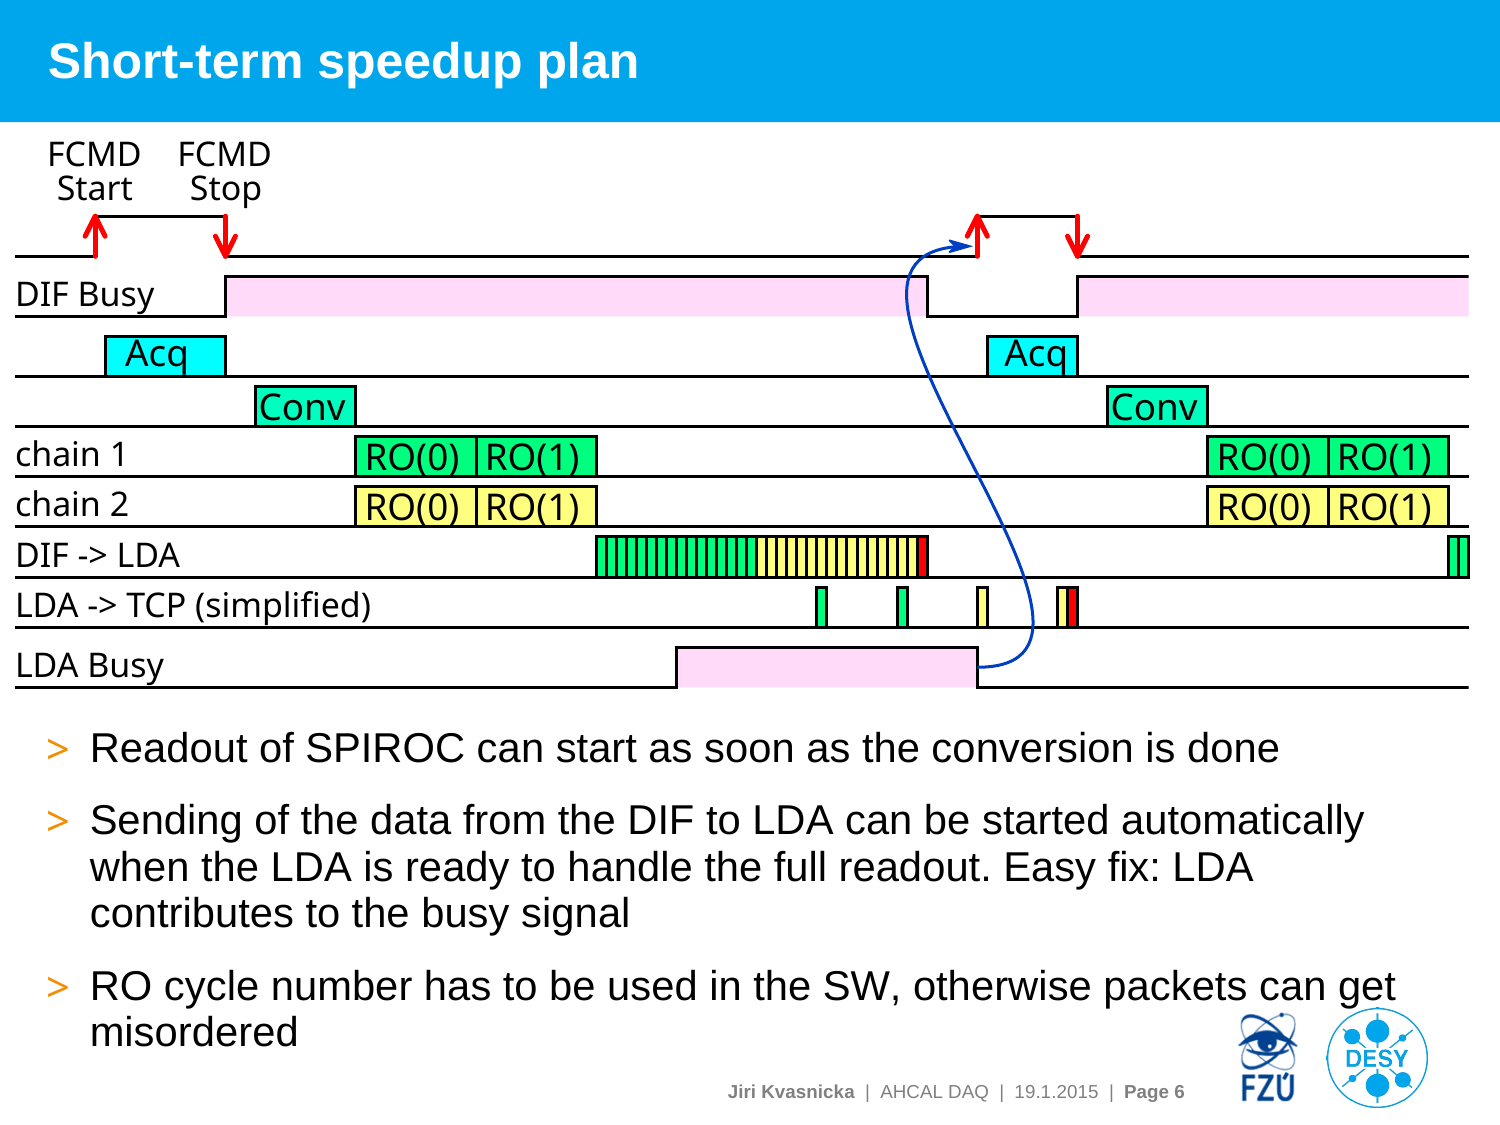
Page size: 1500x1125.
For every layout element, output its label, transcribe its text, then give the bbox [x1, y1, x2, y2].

picture [1350, 1056, 1357, 1064]
picture [1215, 1056, 1321, 1110]
picture [3, 129, 1500, 709]
picture [1326, 1056, 1428, 1108]
title Short-term speedup plan [47, 16, 1446, 107]
list Readout of SPIROC can start as soon as the conversion is done Sending of the data from the DIF to LDA can be started automatically when the LDA is ready to handle the full readout. Easy fix: LDA contributes to the busy signal RO cycle number has to be used in the SW, otherwise packets can get misordered [46, 724, 1444, 1056]
